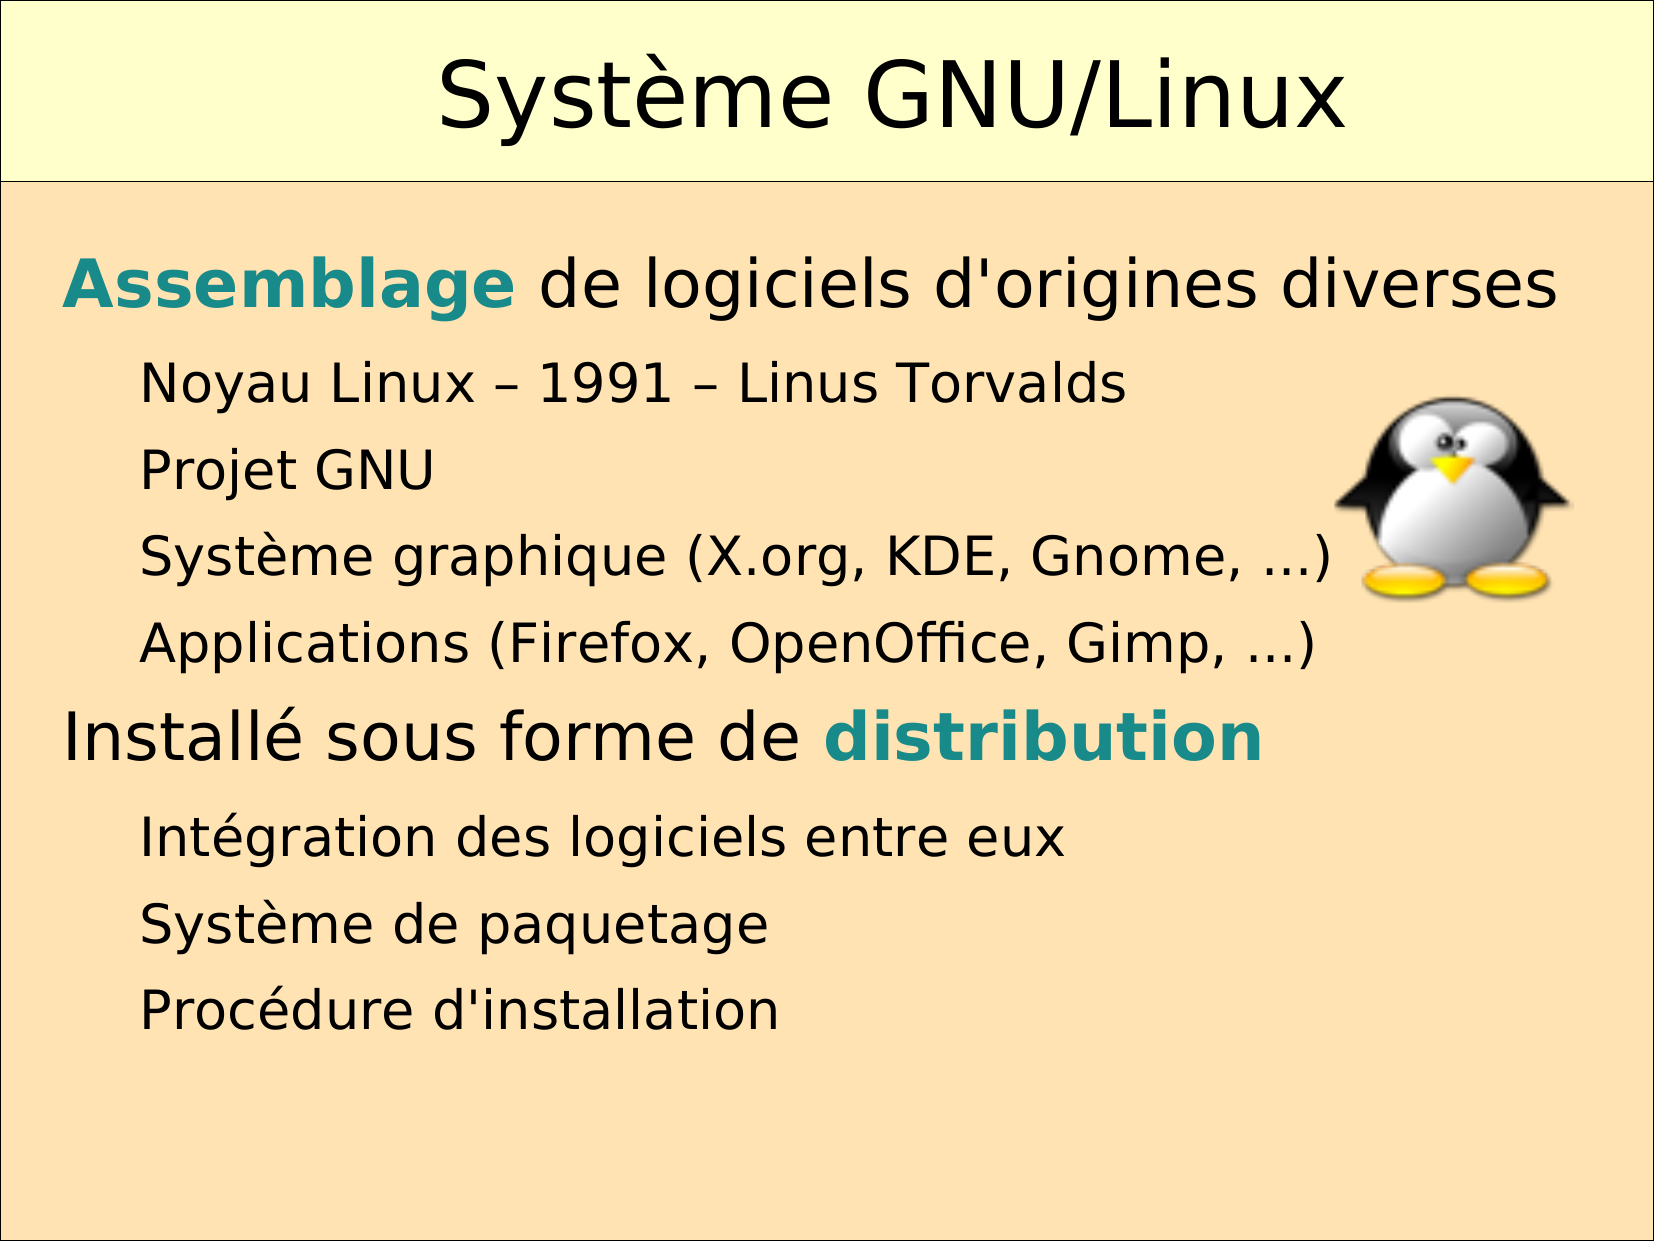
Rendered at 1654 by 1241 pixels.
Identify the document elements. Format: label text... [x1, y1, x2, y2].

title Système GNU/Linux [251, 35, 1536, 156]
picture [1334, 385, 1574, 610]
list Assemblage de logiciels d'origines diverses Noyau Linux – 1991 – Linus Torvalds Projet GNU Système graphique (X.org, KDE, Gnome, ...) Applications (Firefox, OpenOffice, Gimp, ...) Installé sous forme de distribution Intégration des logiciels entre eux Système de paquetage Procédure d'installation [45, 245, 1595, 1121]
